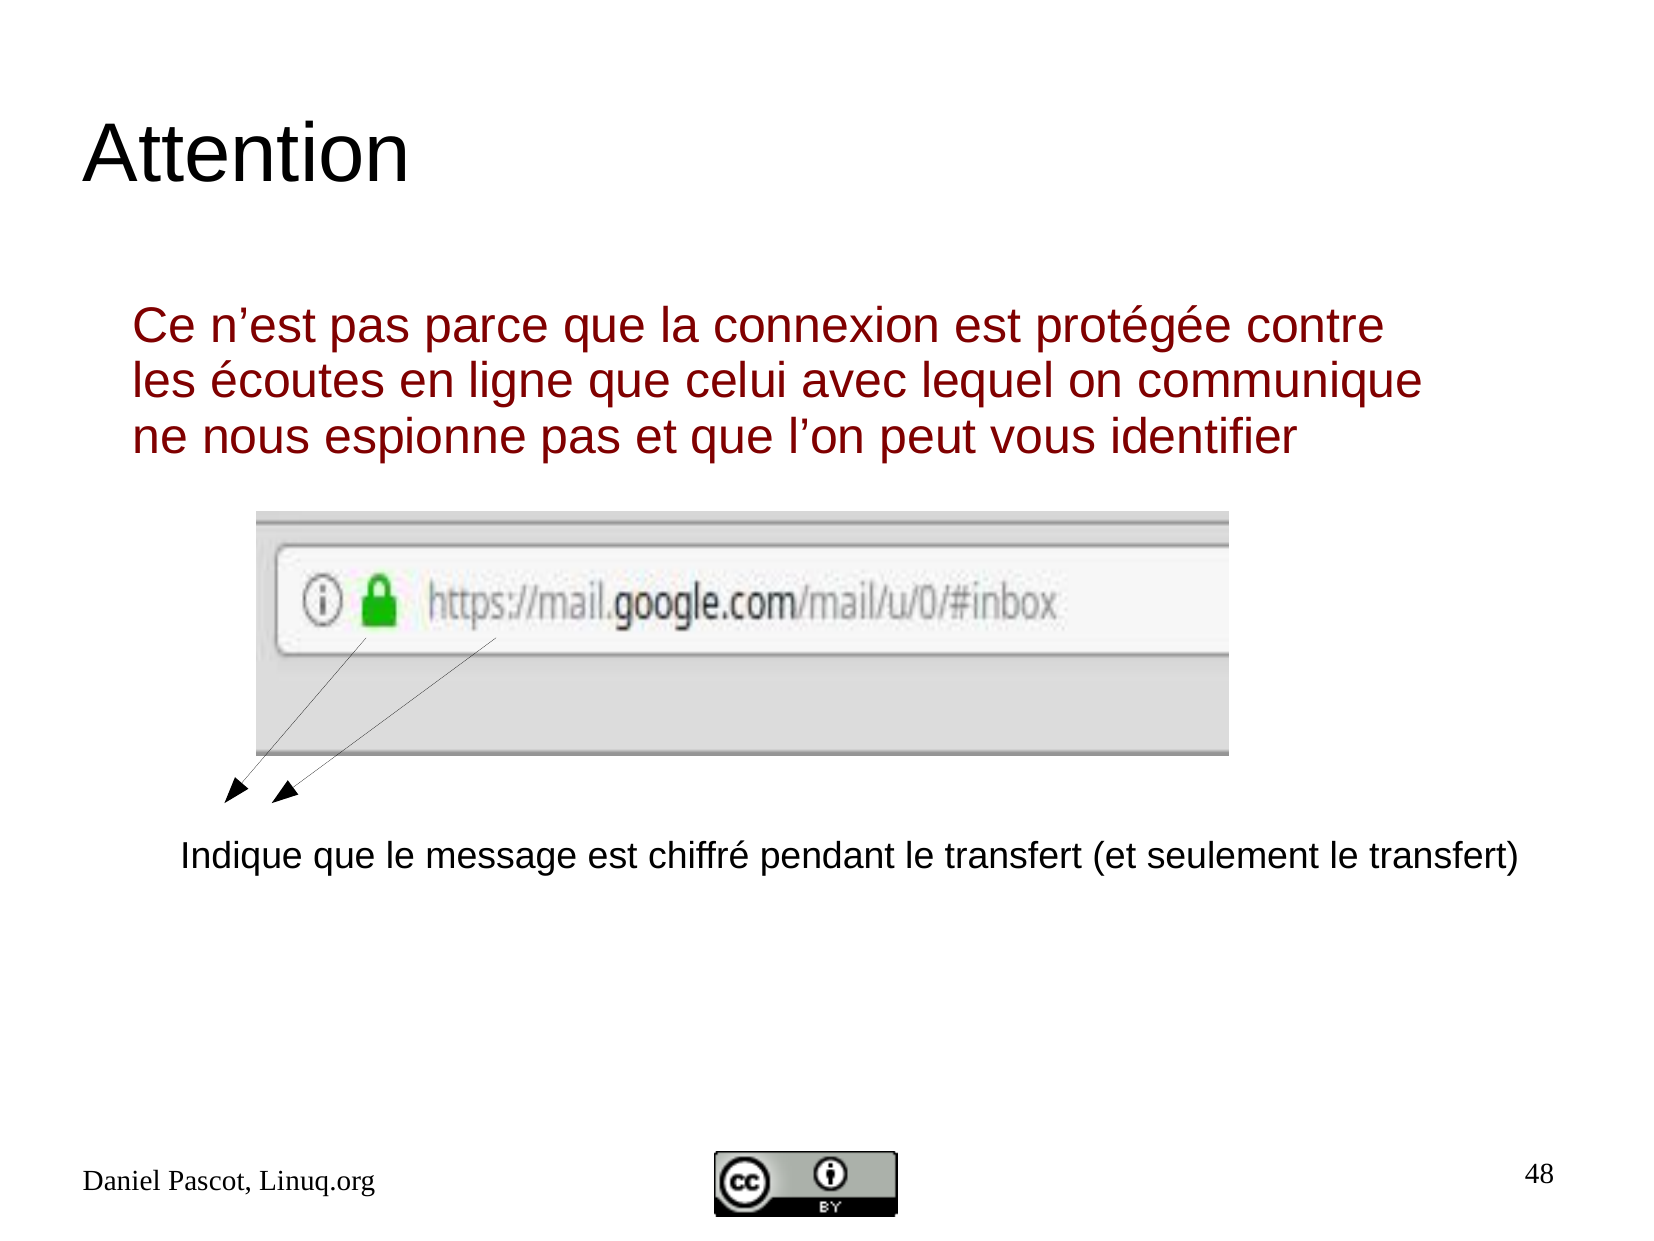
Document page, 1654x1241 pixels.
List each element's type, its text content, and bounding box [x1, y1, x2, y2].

text_box Indique que le message est chiffré pendant le transfert (et seulement le transfert) [165, 826, 1546, 884]
picture [714, 1151, 898, 1217]
text_box Ce n’est pas parce que la connexion est protégée contre les écoutes en ligne que celui avec lequel on communique ne nous espionne pas et que l’on peut vous identifier [118, 289, 1465, 538]
title Attention [82, 49, 1571, 257]
picture [256, 511, 1229, 756]
